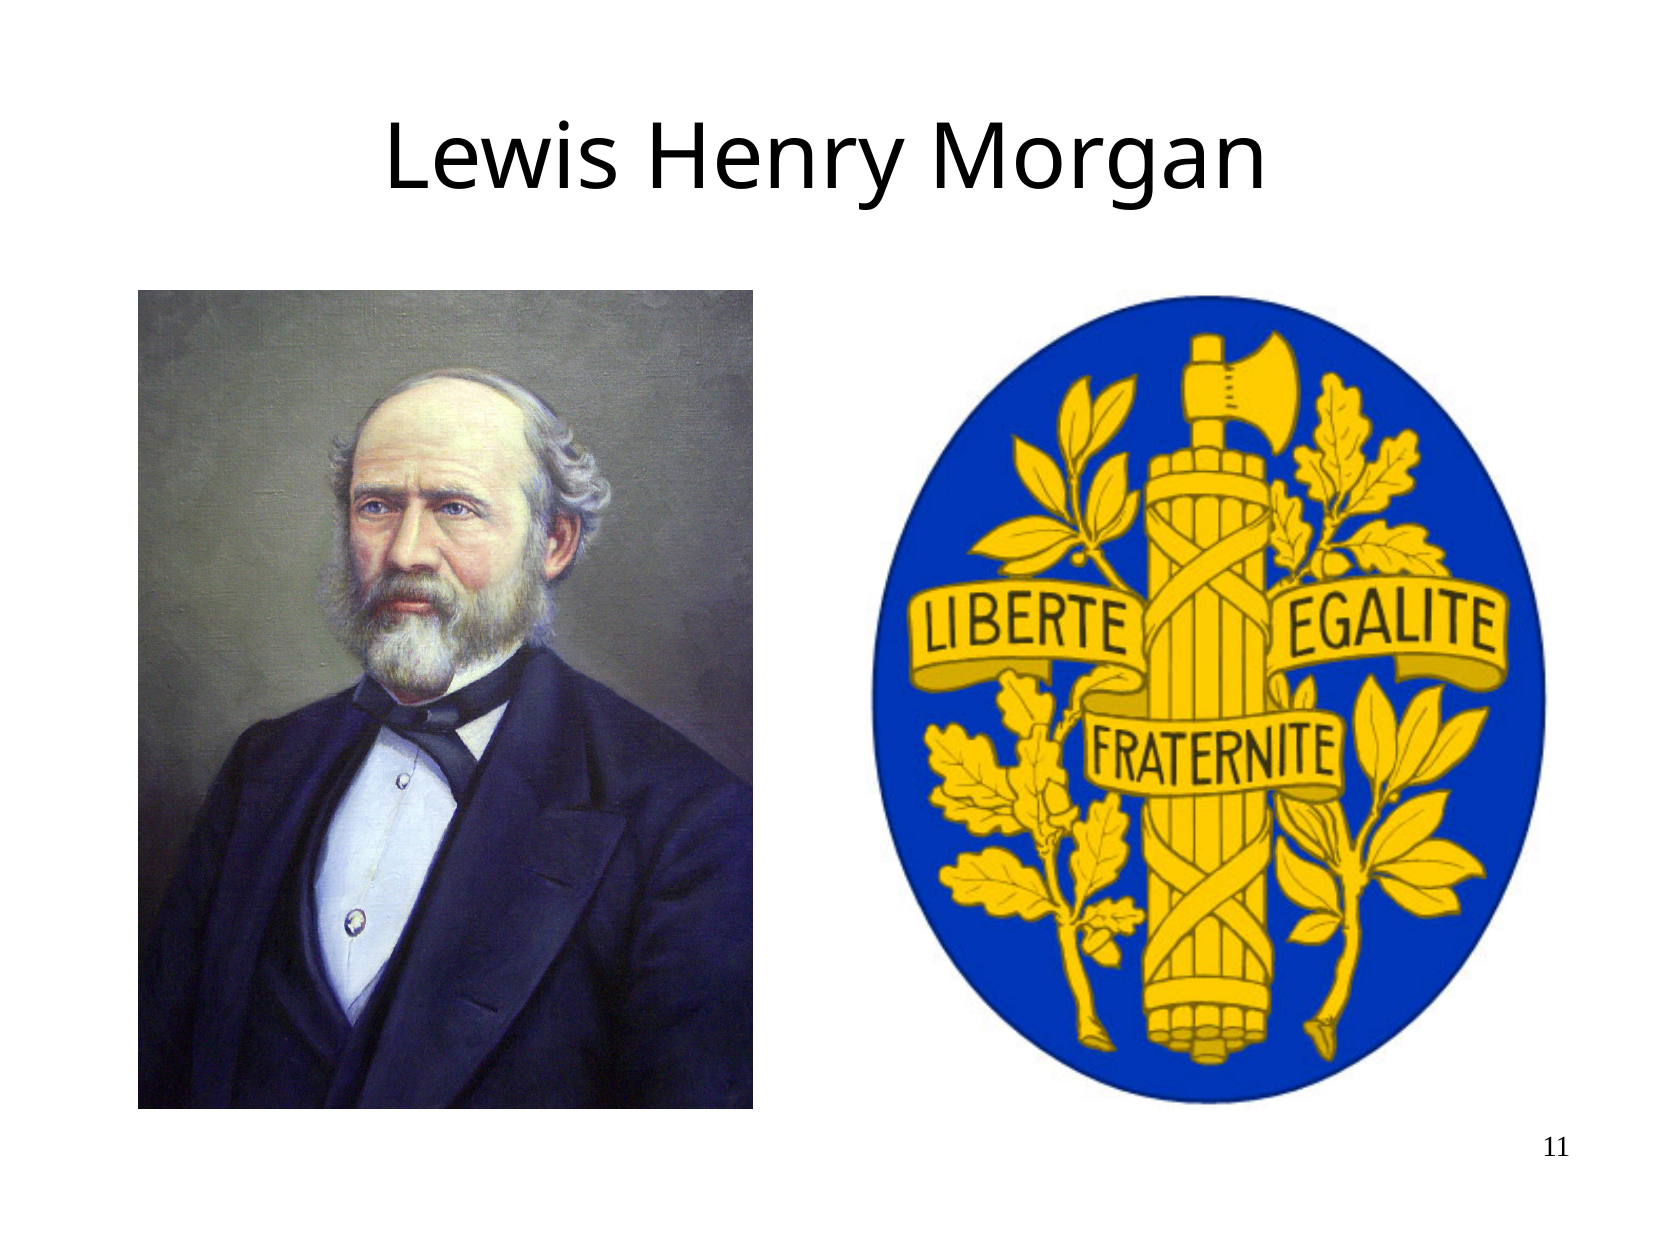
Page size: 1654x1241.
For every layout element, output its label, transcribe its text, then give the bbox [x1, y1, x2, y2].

title Lewis Henry Morgan [82, 49, 1571, 257]
picture [865, 290, 1550, 1109]
picture [138, 290, 753, 1109]
